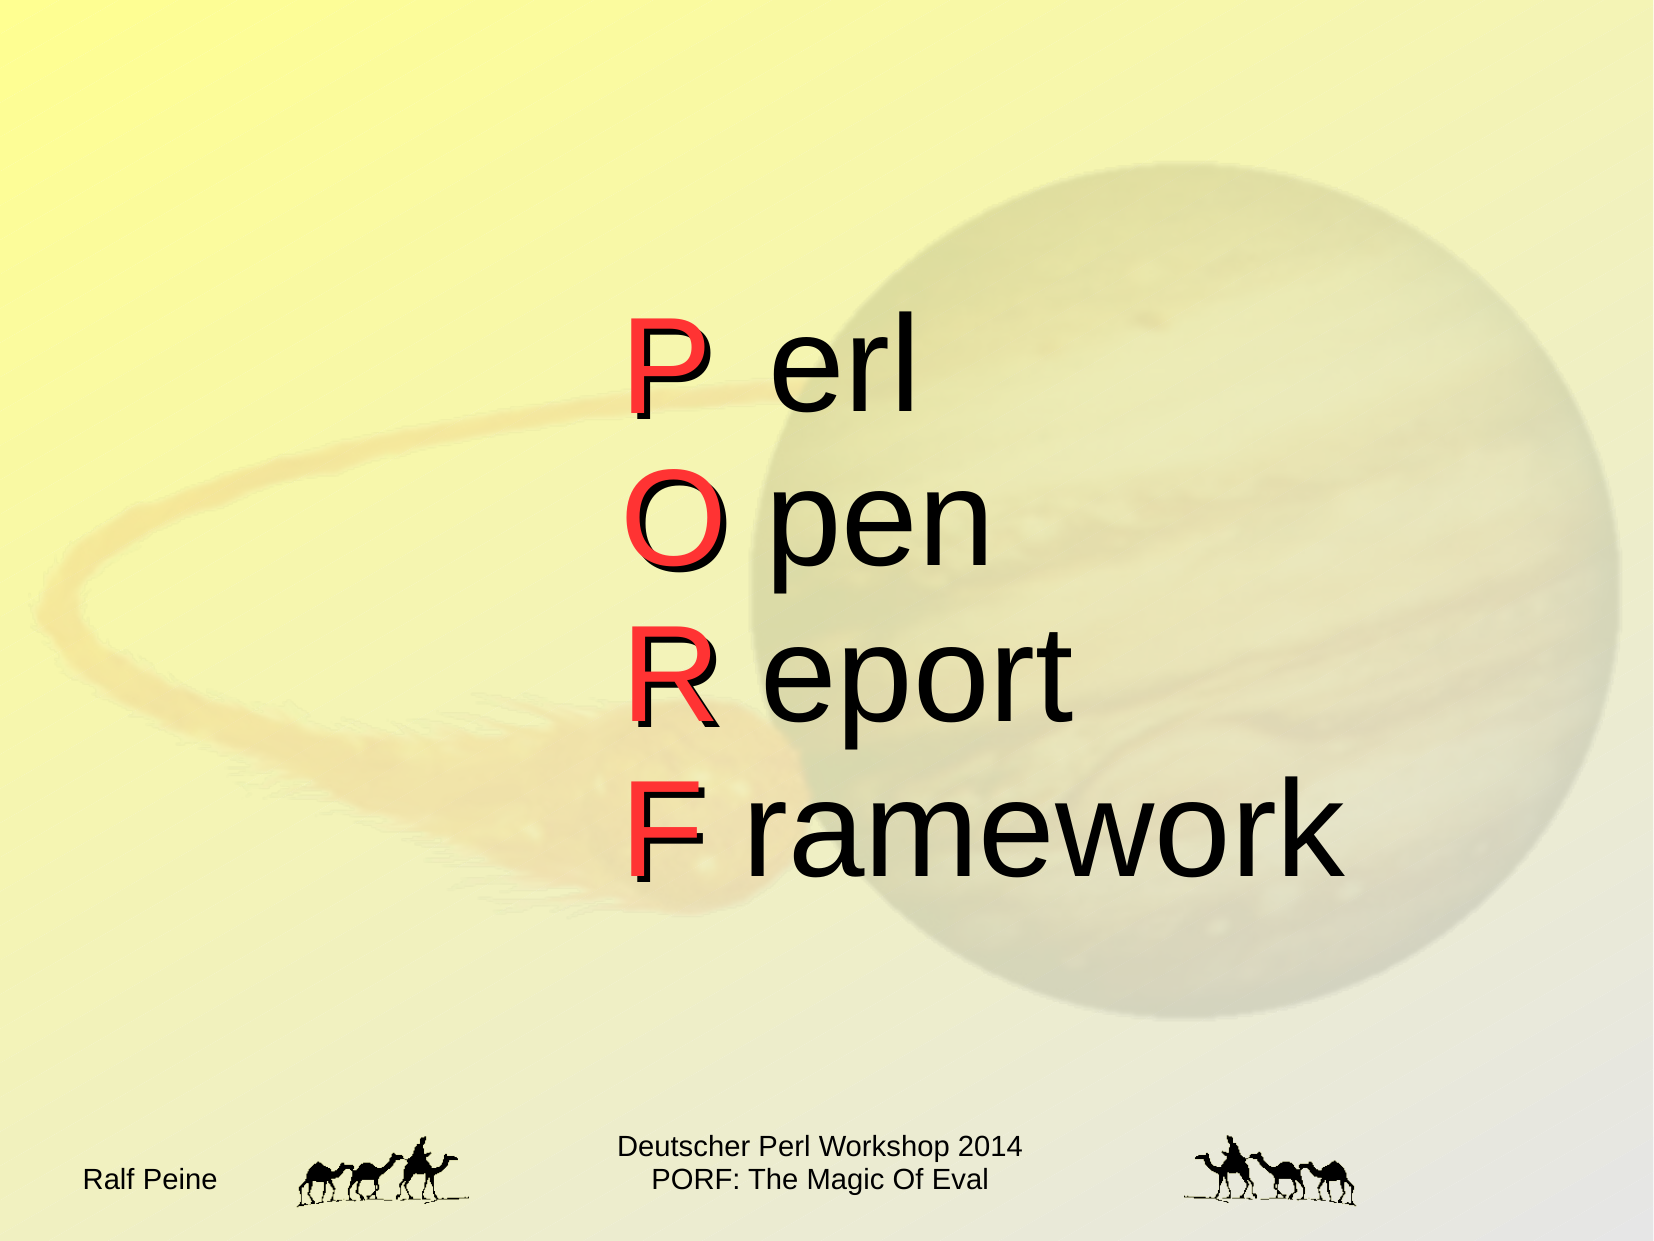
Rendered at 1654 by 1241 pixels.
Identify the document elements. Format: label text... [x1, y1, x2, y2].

text_box R [550, 597, 749, 752]
text_box pen [694, 441, 1025, 595]
picture [3, 138, 1654, 1054]
text_box erl [697, 286, 951, 441]
picture [1184, 1133, 1362, 1213]
text_box P [549, 288, 697, 441]
text_box F [549, 751, 671, 906]
text_box eport [749, 597, 1104, 751]
picture [291, 1134, 469, 1214]
text_box ramework [671, 751, 1376, 906]
text_box O [549, 441, 694, 595]
